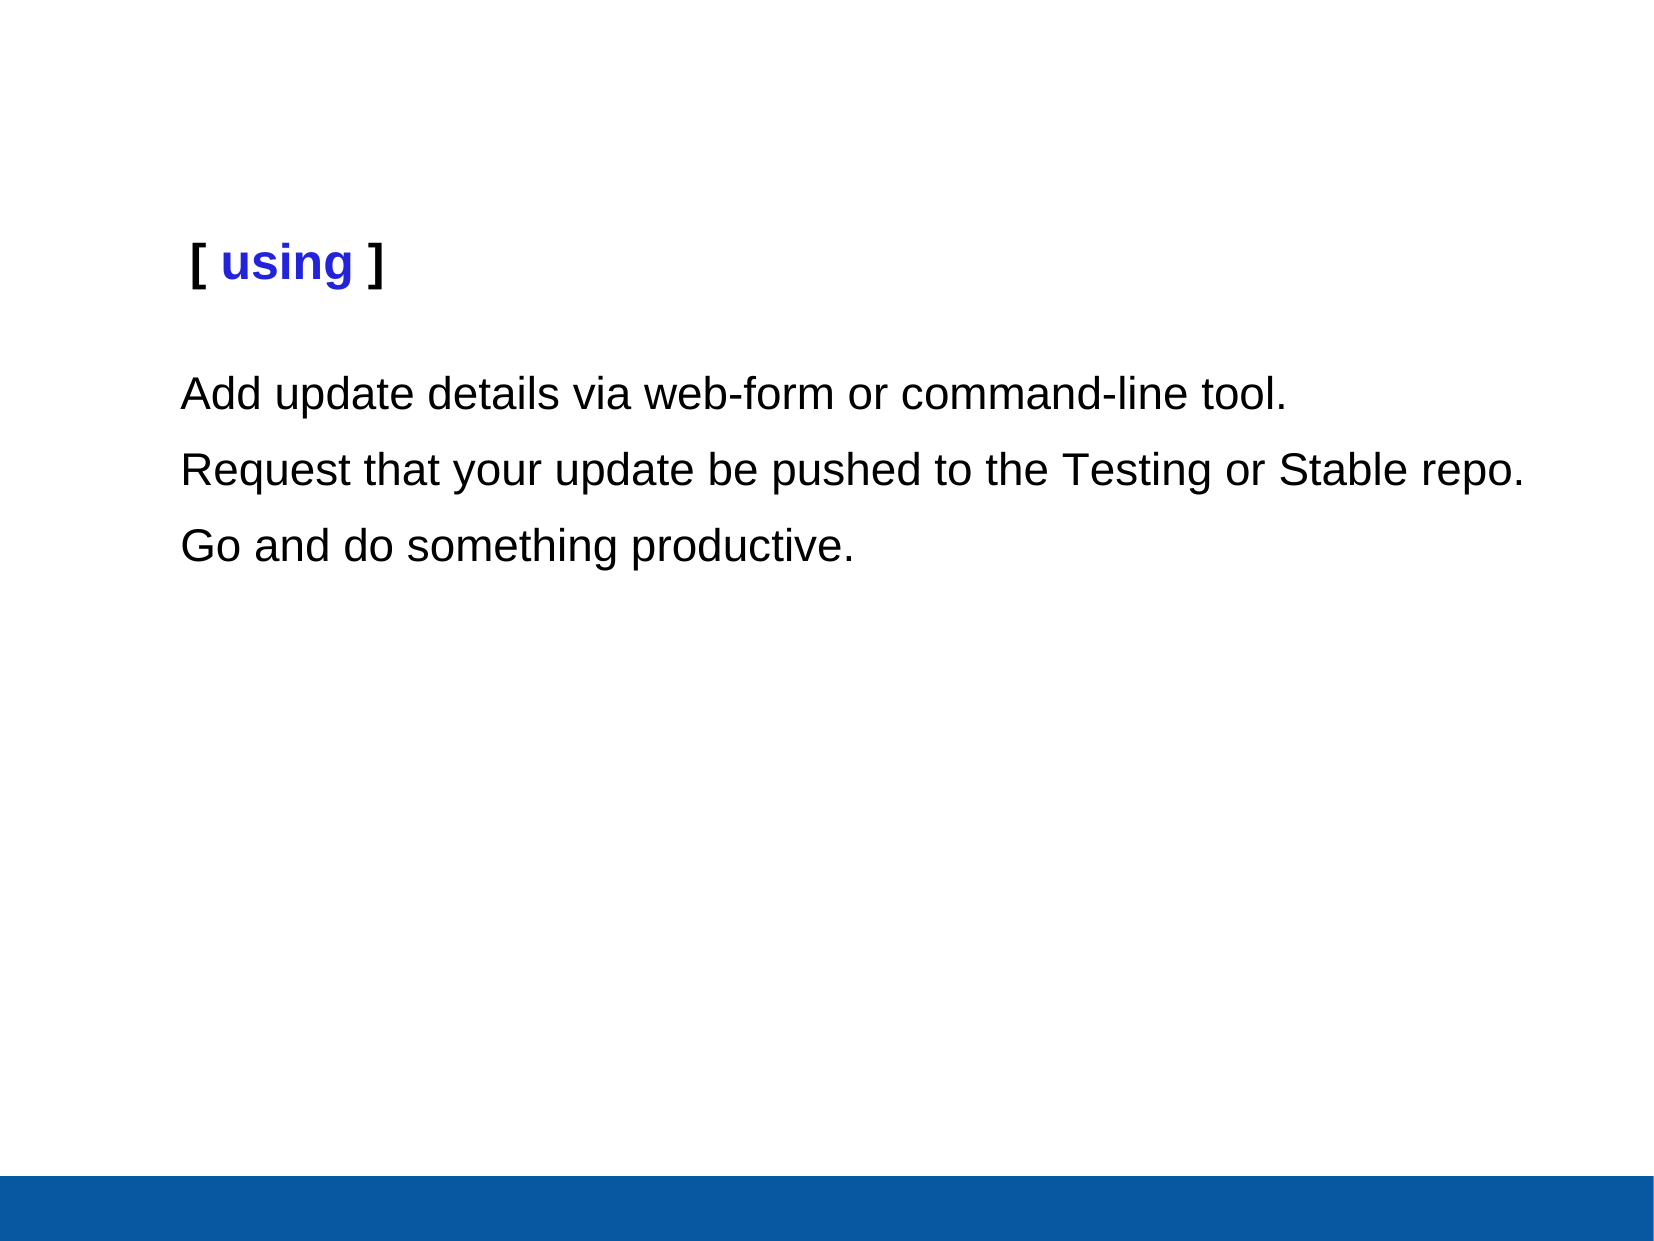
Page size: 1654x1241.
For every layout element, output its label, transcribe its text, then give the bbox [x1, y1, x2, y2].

picture [0, 1176, 1654, 1241]
text_box Add update details via web-form or command-line tool. Request that your update be pushed to the Testing or Stable repo. Go and do something productive. [180, 367, 1549, 704]
text_box [ using ] [189, 234, 384, 290]
